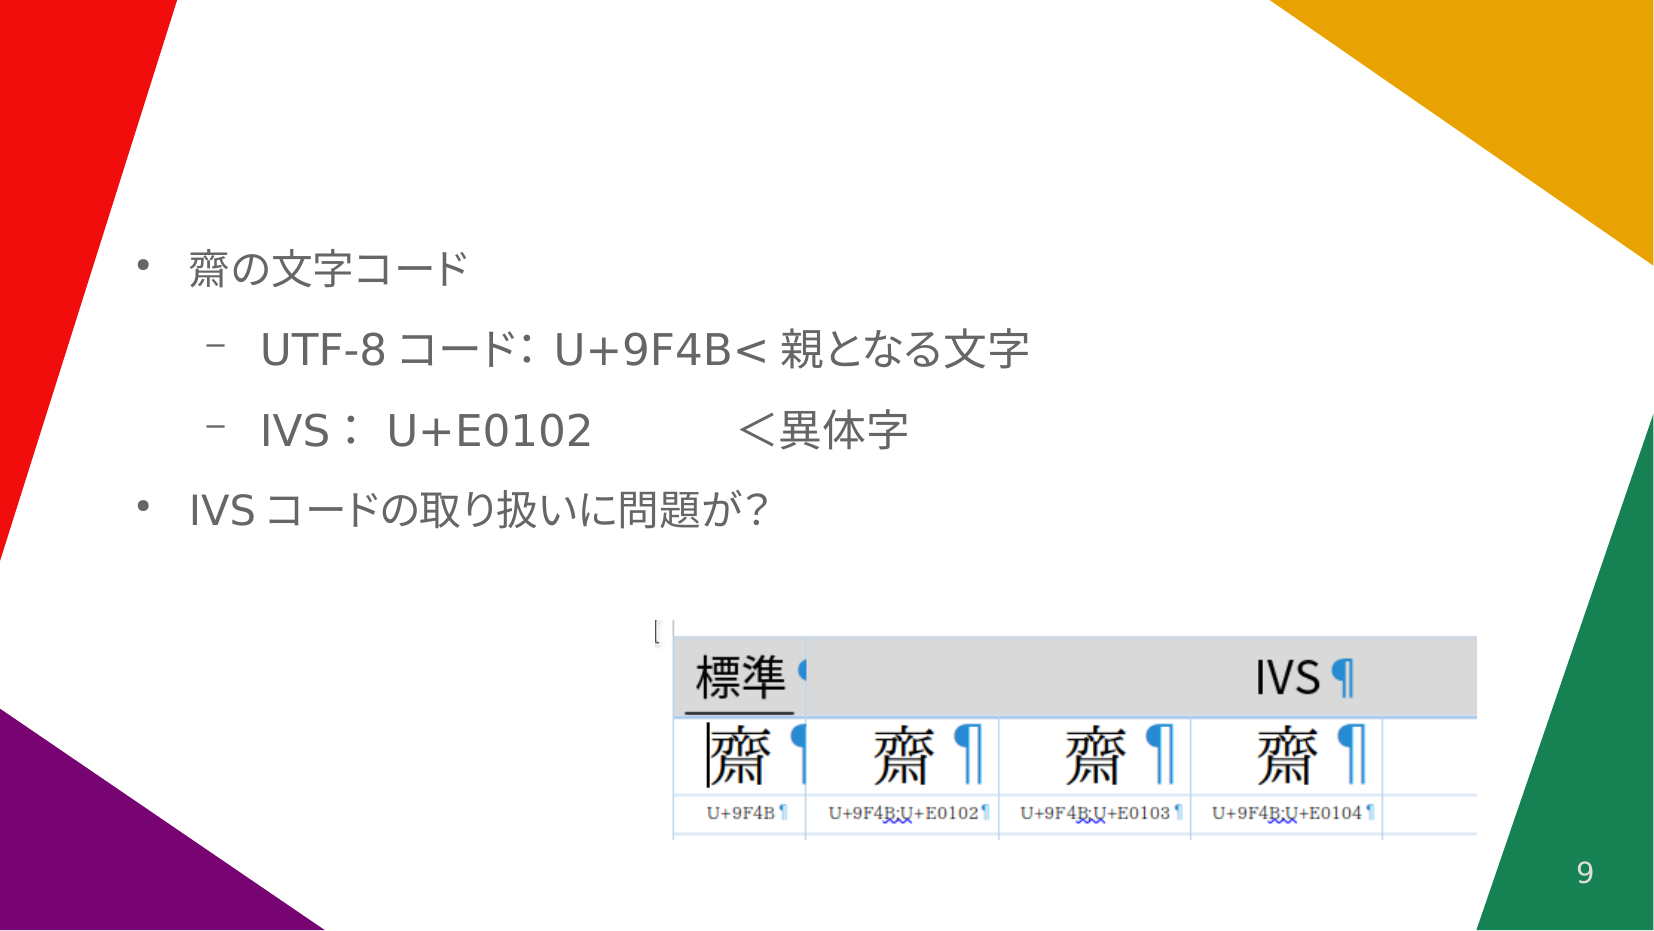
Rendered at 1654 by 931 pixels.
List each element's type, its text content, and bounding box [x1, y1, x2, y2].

list 齋の文字コード UTF-8コード：U+9F4B<親となる文字 IVS：U+E0102 ＜異体字 IVSコードの取り扱いに問題が？ [118, 236, 1536, 827]
picture [655, 620, 1477, 840]
